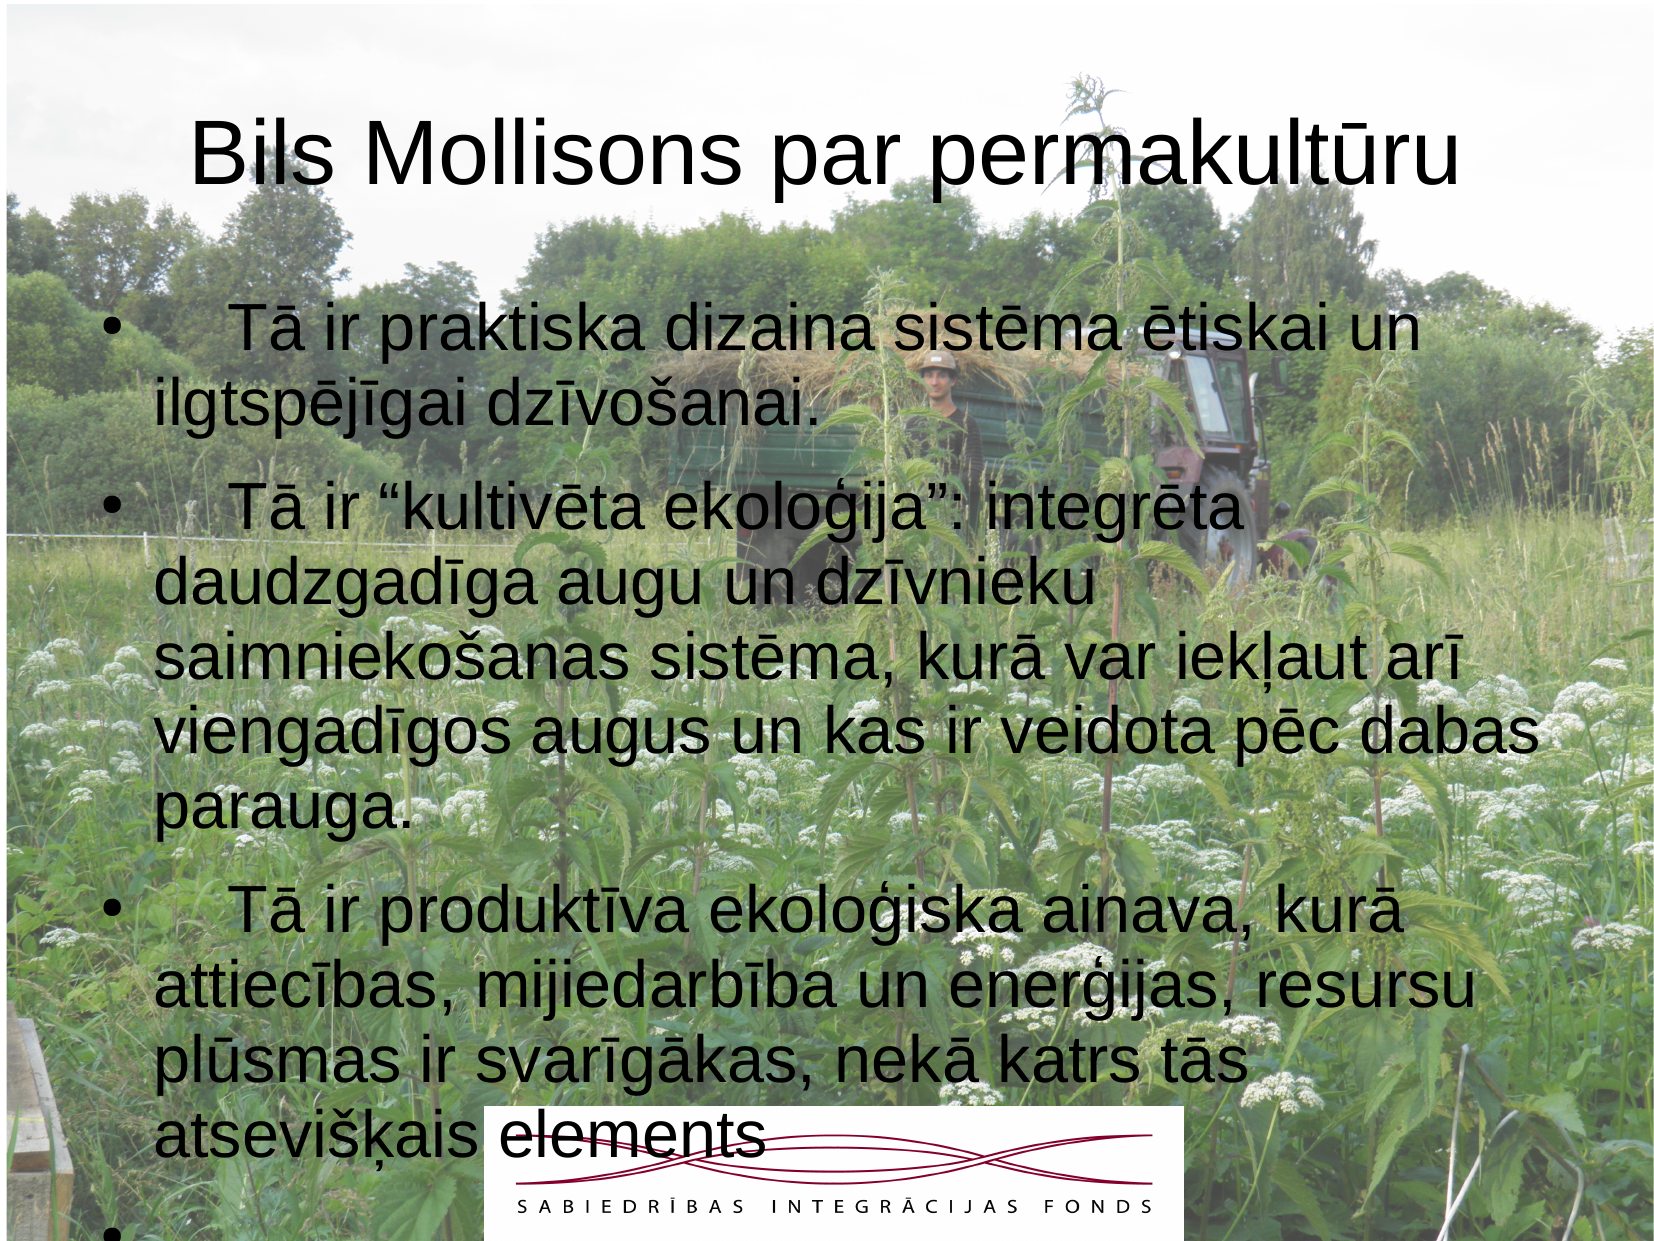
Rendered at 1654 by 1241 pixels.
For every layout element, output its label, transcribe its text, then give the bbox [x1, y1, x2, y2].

title Bils Mollisons par permakultūru [82, 49, 1571, 257]
list Tā ir praktiska dizaina sistēma ētiskai un ilgtspējīgai dzīvošanai. Tā ir “kultivēta ekoloģija”: integrēta daudzgadīga augu un dzīvnieku saimniekošanas sistēma, kurā var iekļaut arī viengadīgos augus un kas ir veidota pēc dabas parauga. Tā ir produktīva ekoloģiska ainava, kurā attiecības, mijiedarbība un enerģijas, resursu plūsmas ir svarīgākas, nekā katrs tās atsevišķais elements [82, 290, 1571, 1241]
